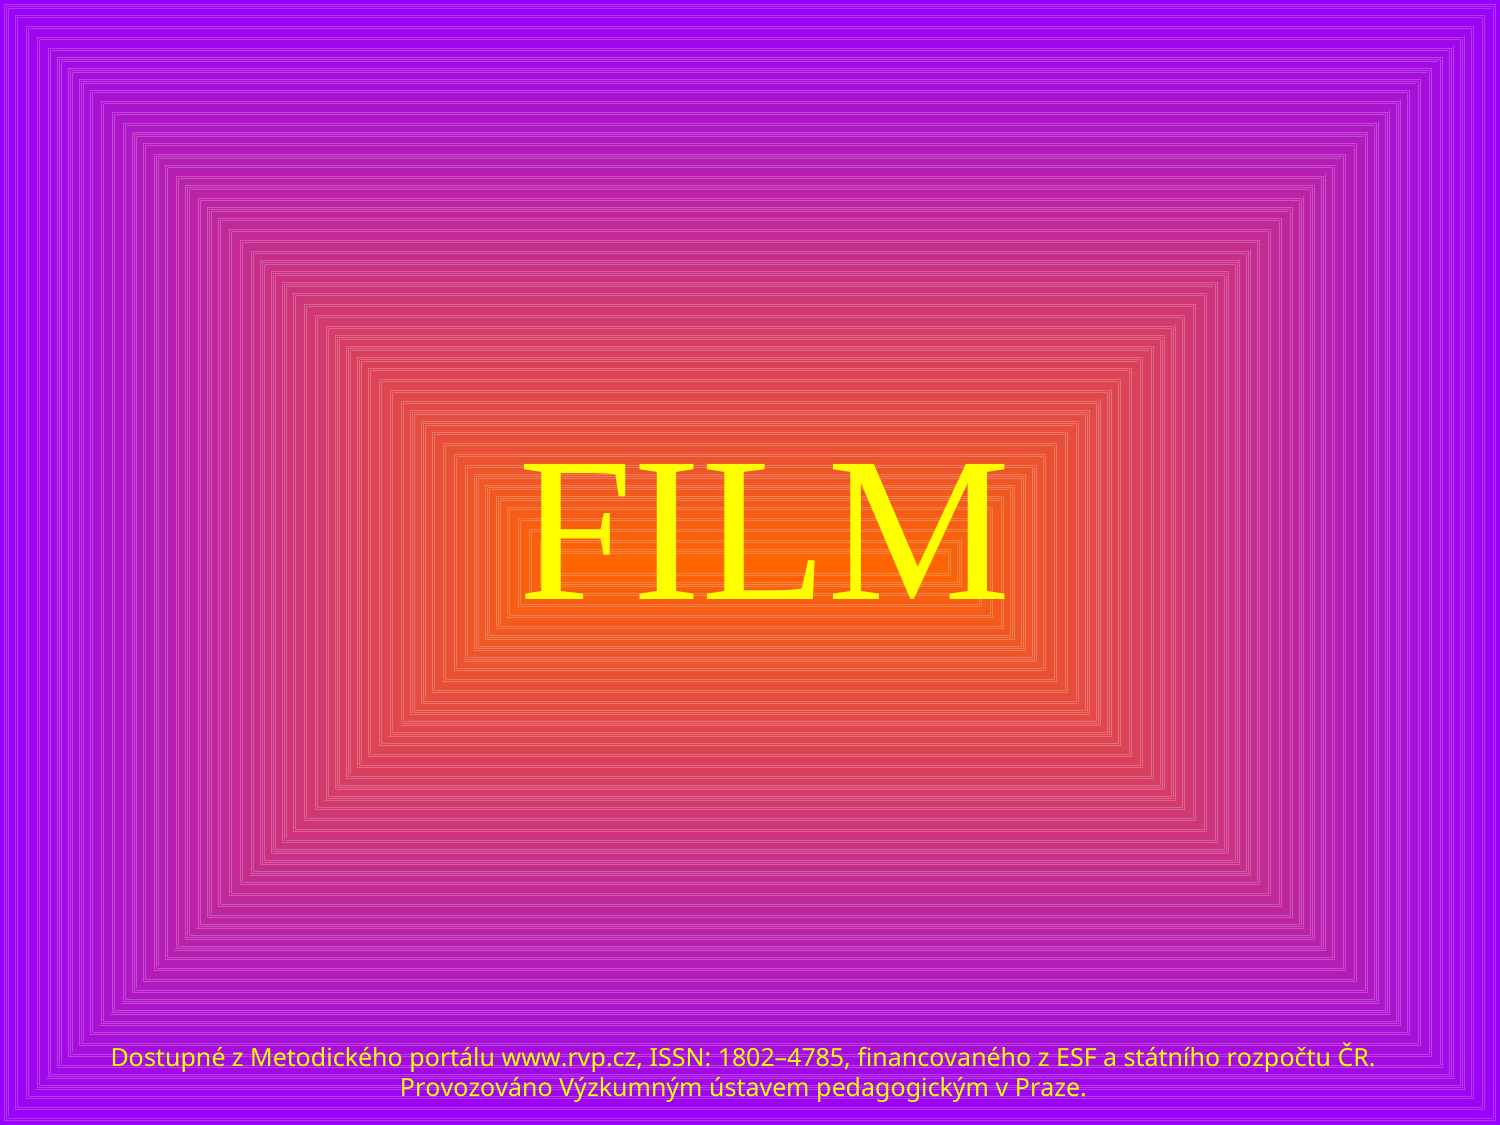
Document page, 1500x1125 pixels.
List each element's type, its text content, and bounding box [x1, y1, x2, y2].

text_box FILM [29, 385, 1500, 649]
text_box Dostupné z Metodického portálu www.rvp.cz, ISSN: 1802–4785, financovaného z ESF a státního rozpočtu ČR. Provozováno Výzkumným ústavem pedagogickým v Praze. [35, 1041, 1454, 1102]
